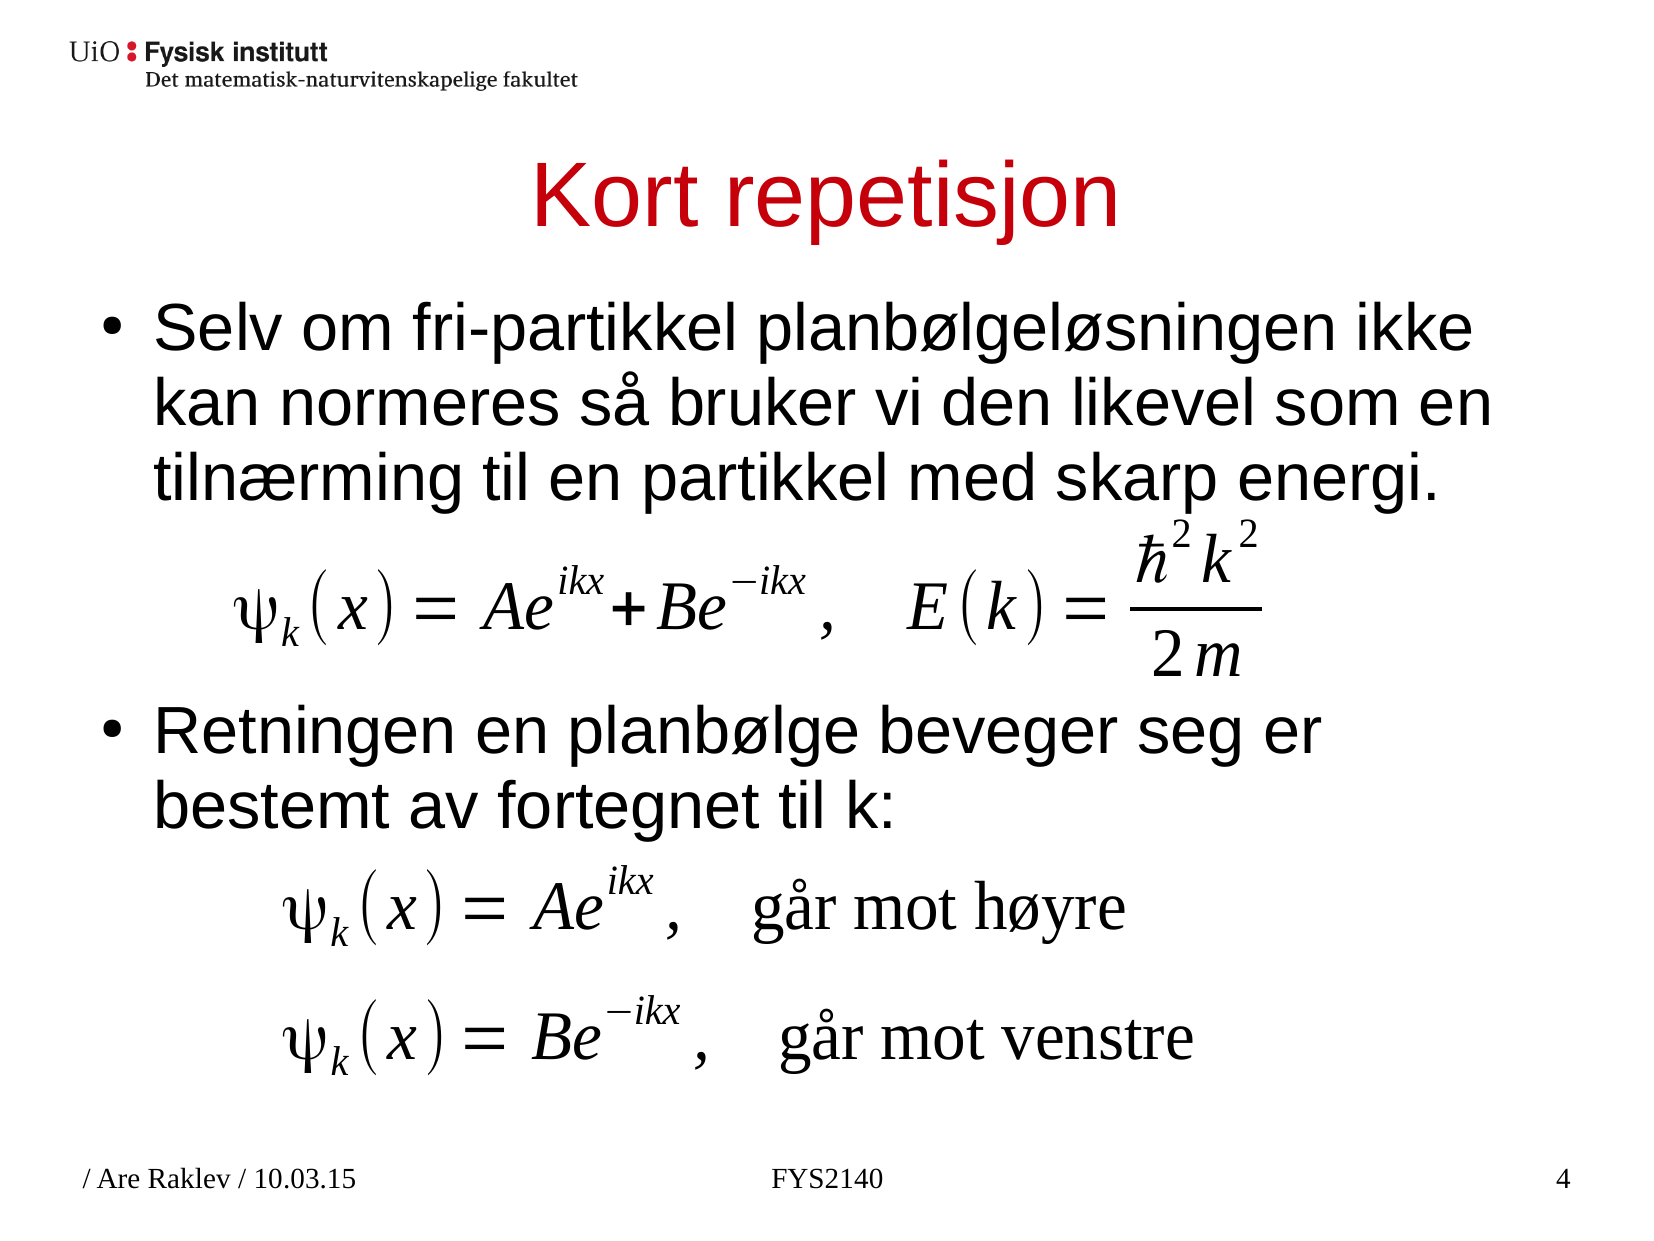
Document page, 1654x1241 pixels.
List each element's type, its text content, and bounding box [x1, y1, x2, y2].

chart [274, 857, 1134, 955]
list Selv om fri-partikkel planbølgeløsningen ikke kan normeres så bruker vi den likevel som en tilnærming til en partikkel med skarp energi. Retningen en planbølge beveger seg er bestemt av fortegnet til k: [82, 290, 1576, 1094]
picture [68, 37, 581, 93]
chart [225, 510, 1272, 692]
chart [274, 987, 1204, 1085]
title Kort repetisjon [82, 90, 1571, 290]
